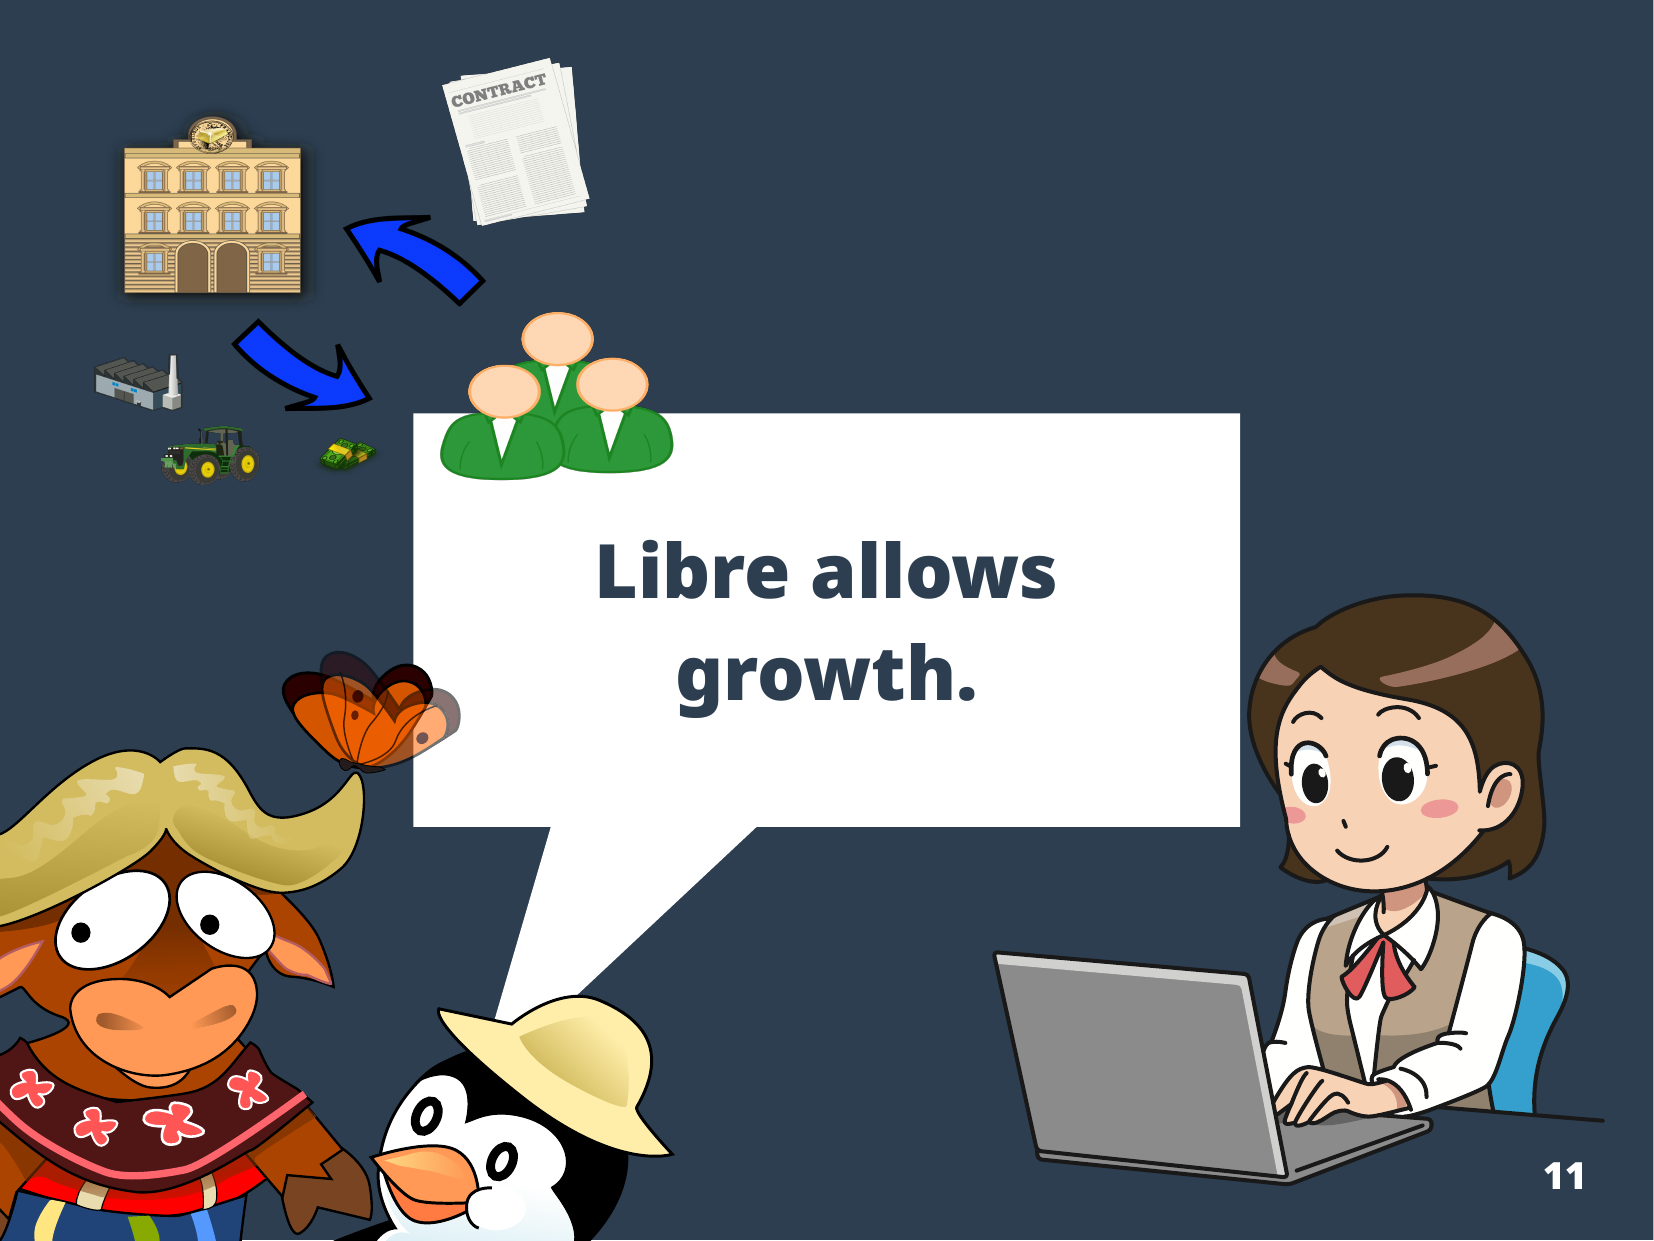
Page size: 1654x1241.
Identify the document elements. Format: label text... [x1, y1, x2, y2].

title Libre allows growth. [442, 442, 1211, 798]
picture [61, 35, 749, 485]
picture [0, 650, 709, 1241]
picture [992, 590, 1608, 1187]
